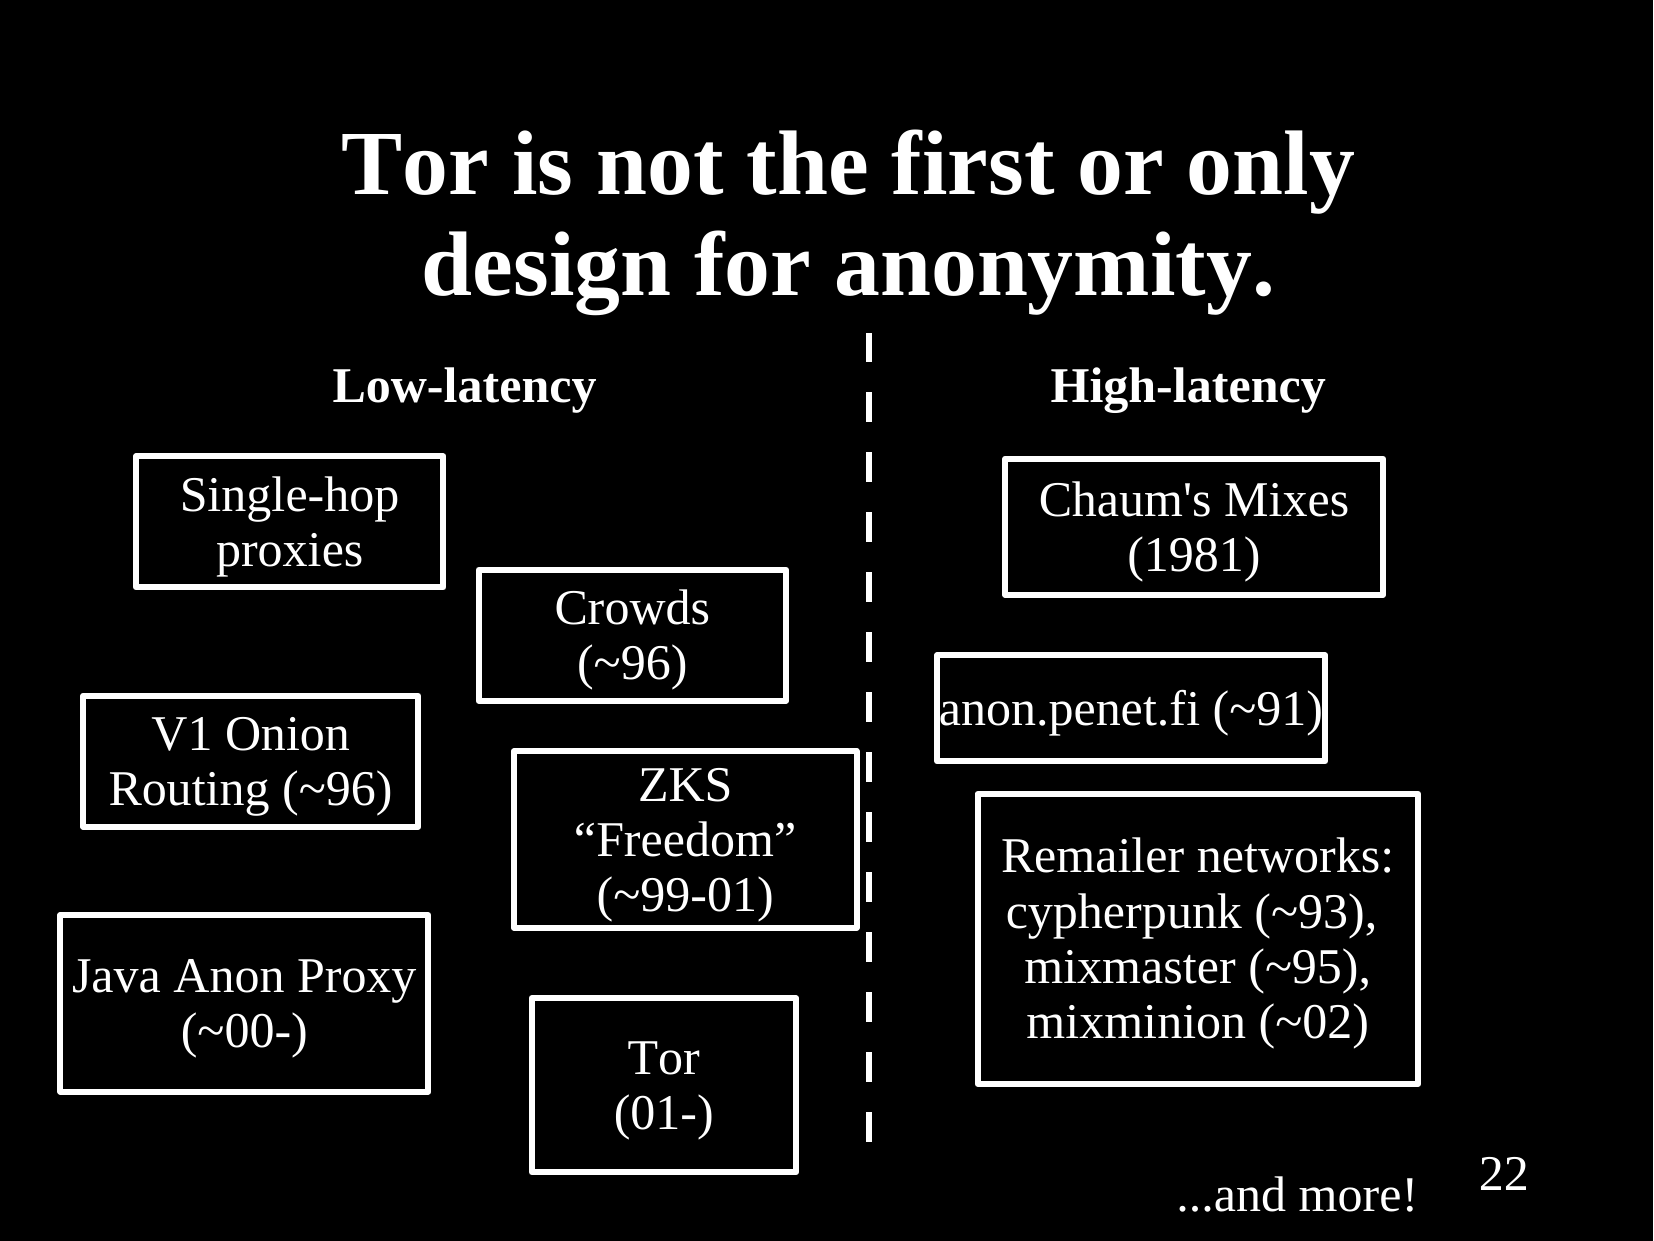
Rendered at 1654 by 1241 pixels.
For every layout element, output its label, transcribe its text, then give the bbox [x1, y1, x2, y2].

text_box ZKS “Freedom” (~99-01) [513, 751, 857, 928]
text_box Single-hop proxies [136, 456, 444, 588]
text_box Chaum's Mixes (1981) [1005, 458, 1384, 595]
text_box ...and more! [1176, 1167, 1419, 1241]
text_box Remailer networks: cypherpunk (~93), mixmaster (~95), mixminion (~02) [977, 793, 1419, 1084]
text_box High-latency [1050, 357, 1327, 424]
text_box Low-latency [332, 357, 597, 424]
text_box V1 Onion Routing (~96) [83, 695, 419, 827]
text_box Crowds (~96) [478, 569, 787, 701]
text_box anon.penet.fi (~91) [937, 655, 1326, 762]
text_box Tor (01-) [531, 998, 797, 1173]
text_box Java Anon Proxy (~00-) [60, 915, 429, 1092]
title Tor is not the first or only design for anonymity. [121, 76, 1578, 352]
